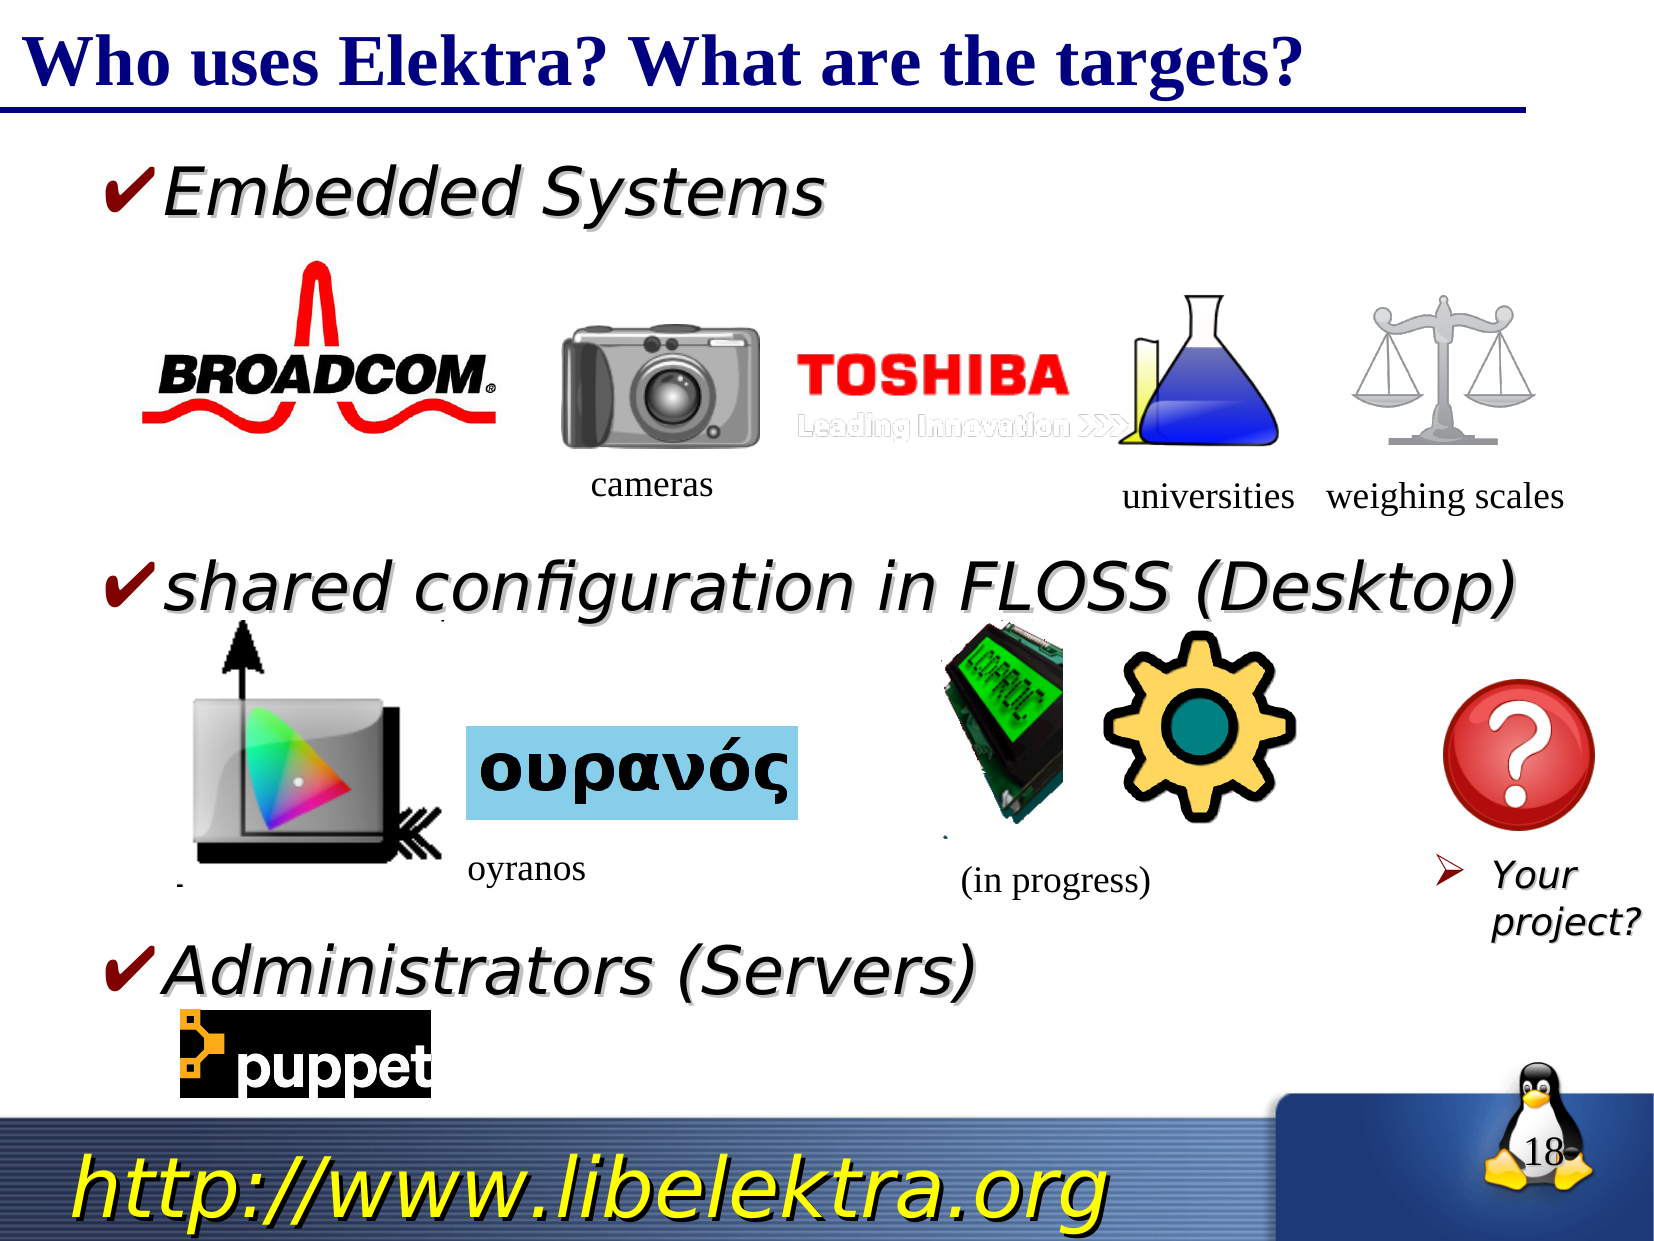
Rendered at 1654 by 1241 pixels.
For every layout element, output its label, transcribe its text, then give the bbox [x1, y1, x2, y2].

text_box oyranos [467, 844, 587, 886]
picture [177, 620, 444, 887]
picture [797, 265, 1300, 474]
picture [1443, 679, 1595, 831]
text_box Your project? [1417, 843, 1654, 949]
picture [0, 1009, 1654, 1241]
picture [941, 620, 1063, 841]
picture [561, 324, 760, 449]
text_box (in progress) [960, 856, 1152, 898]
picture [1098, 625, 1300, 827]
text_box universities [1122, 472, 1296, 515]
picture [136, 247, 502, 443]
picture [1351, 295, 1536, 446]
picture [466, 726, 798, 820]
text_box Who uses Elektra? What are the targets? [21, 14, 1611, 111]
text_box Administrators (Servers) [104, 927, 1152, 1006]
text_box weighing scales [1325, 472, 1565, 515]
text_box cameras [590, 460, 714, 502]
text_box <Foliennummer> [1272, 1122, 1565, 1178]
text_box shared configuration in FLOSS (Desktop) [104, 543, 1565, 622]
text_box Embedded Systems [104, 147, 1152, 309]
